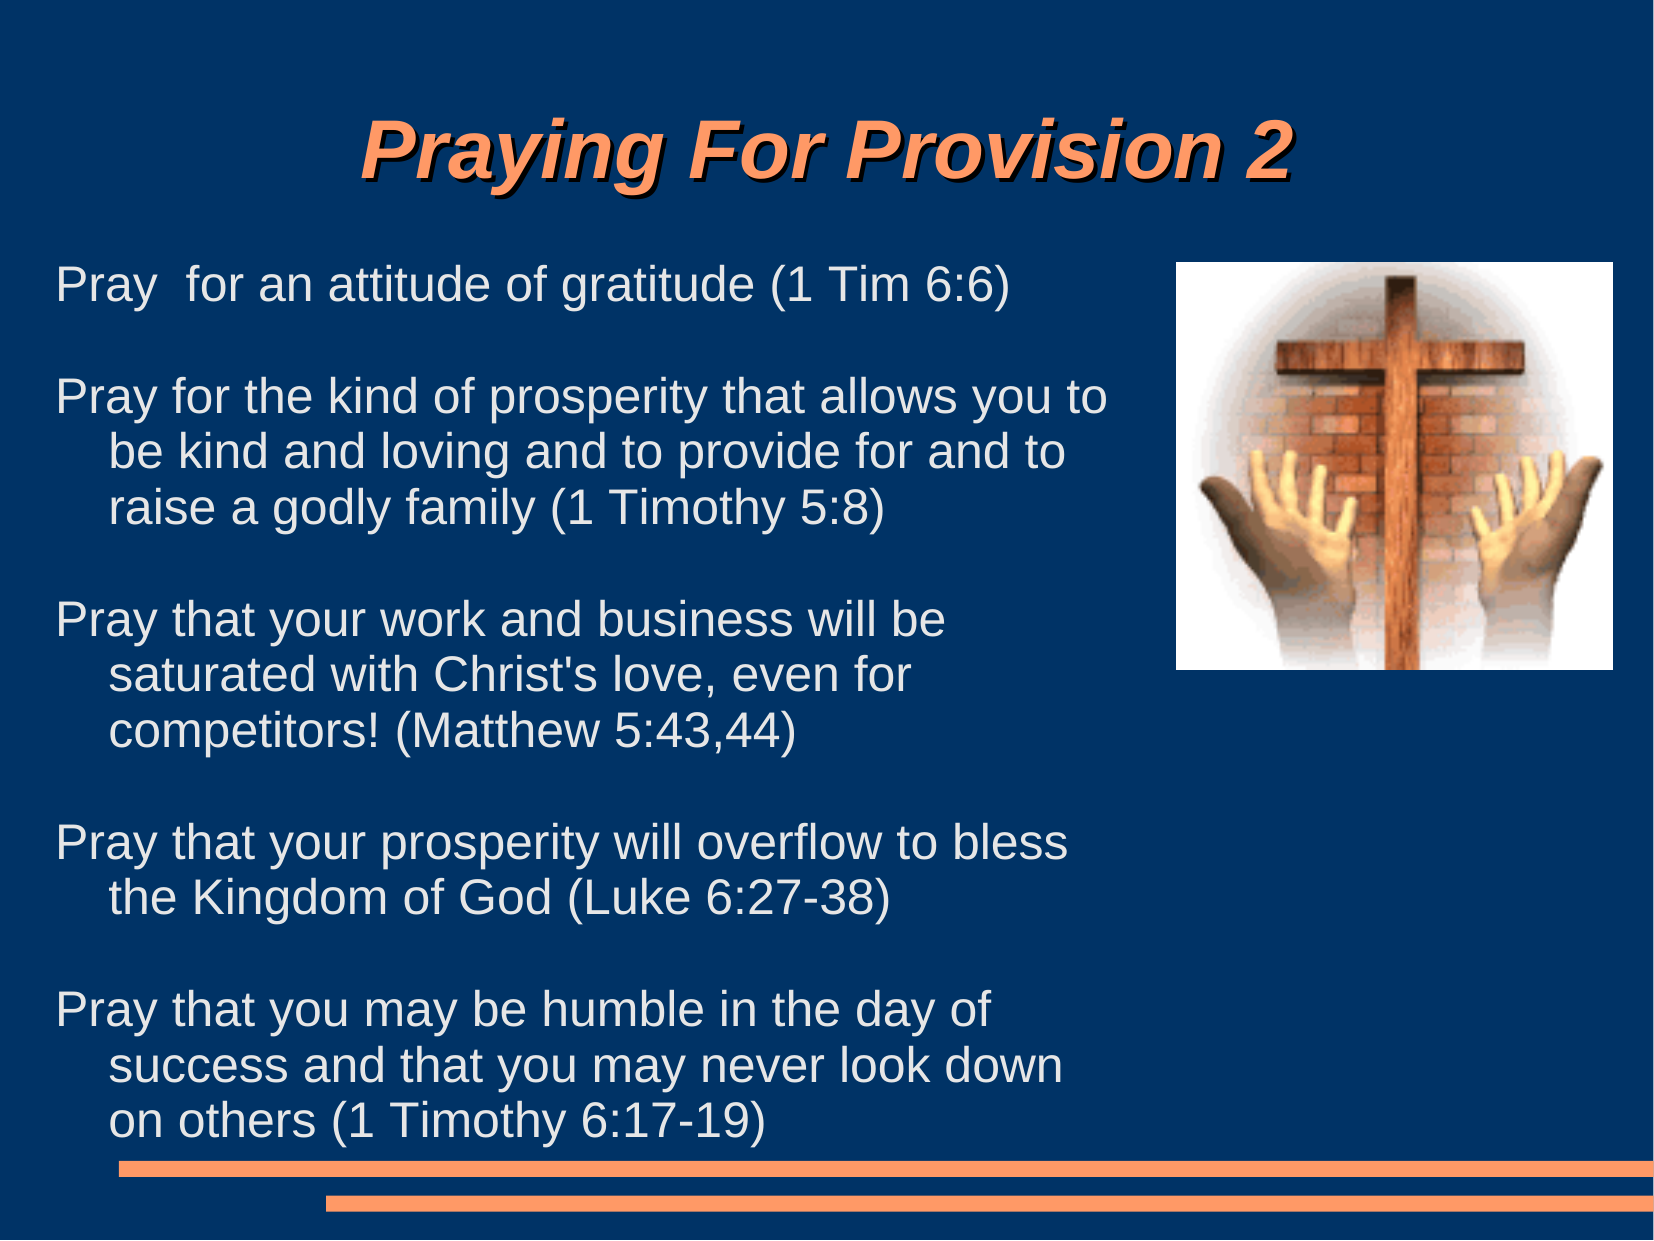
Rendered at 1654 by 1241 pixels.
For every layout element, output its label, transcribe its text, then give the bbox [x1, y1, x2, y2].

title Praying For Provision 2 [121, 46, 1534, 254]
list Pray for an attitude of gratitude (1 Tim 6:6) Pray for the kind of prosperity that allows you to be kind and loving and to provide for and to raise a godly family (1 Timothy 5:8) Pray that your work and business will be saturated with Christ's love, even for competitors! (Matthew 5:43,44) Pray that your prosperity will overflow to bless the Kingdom of God (Luke 6:27-38) Pray that you may be humble in the day of success and that you may never look down on others (1 Timothy 6:17-19) [37, 256, 1126, 1198]
picture [1176, 262, 1613, 670]
